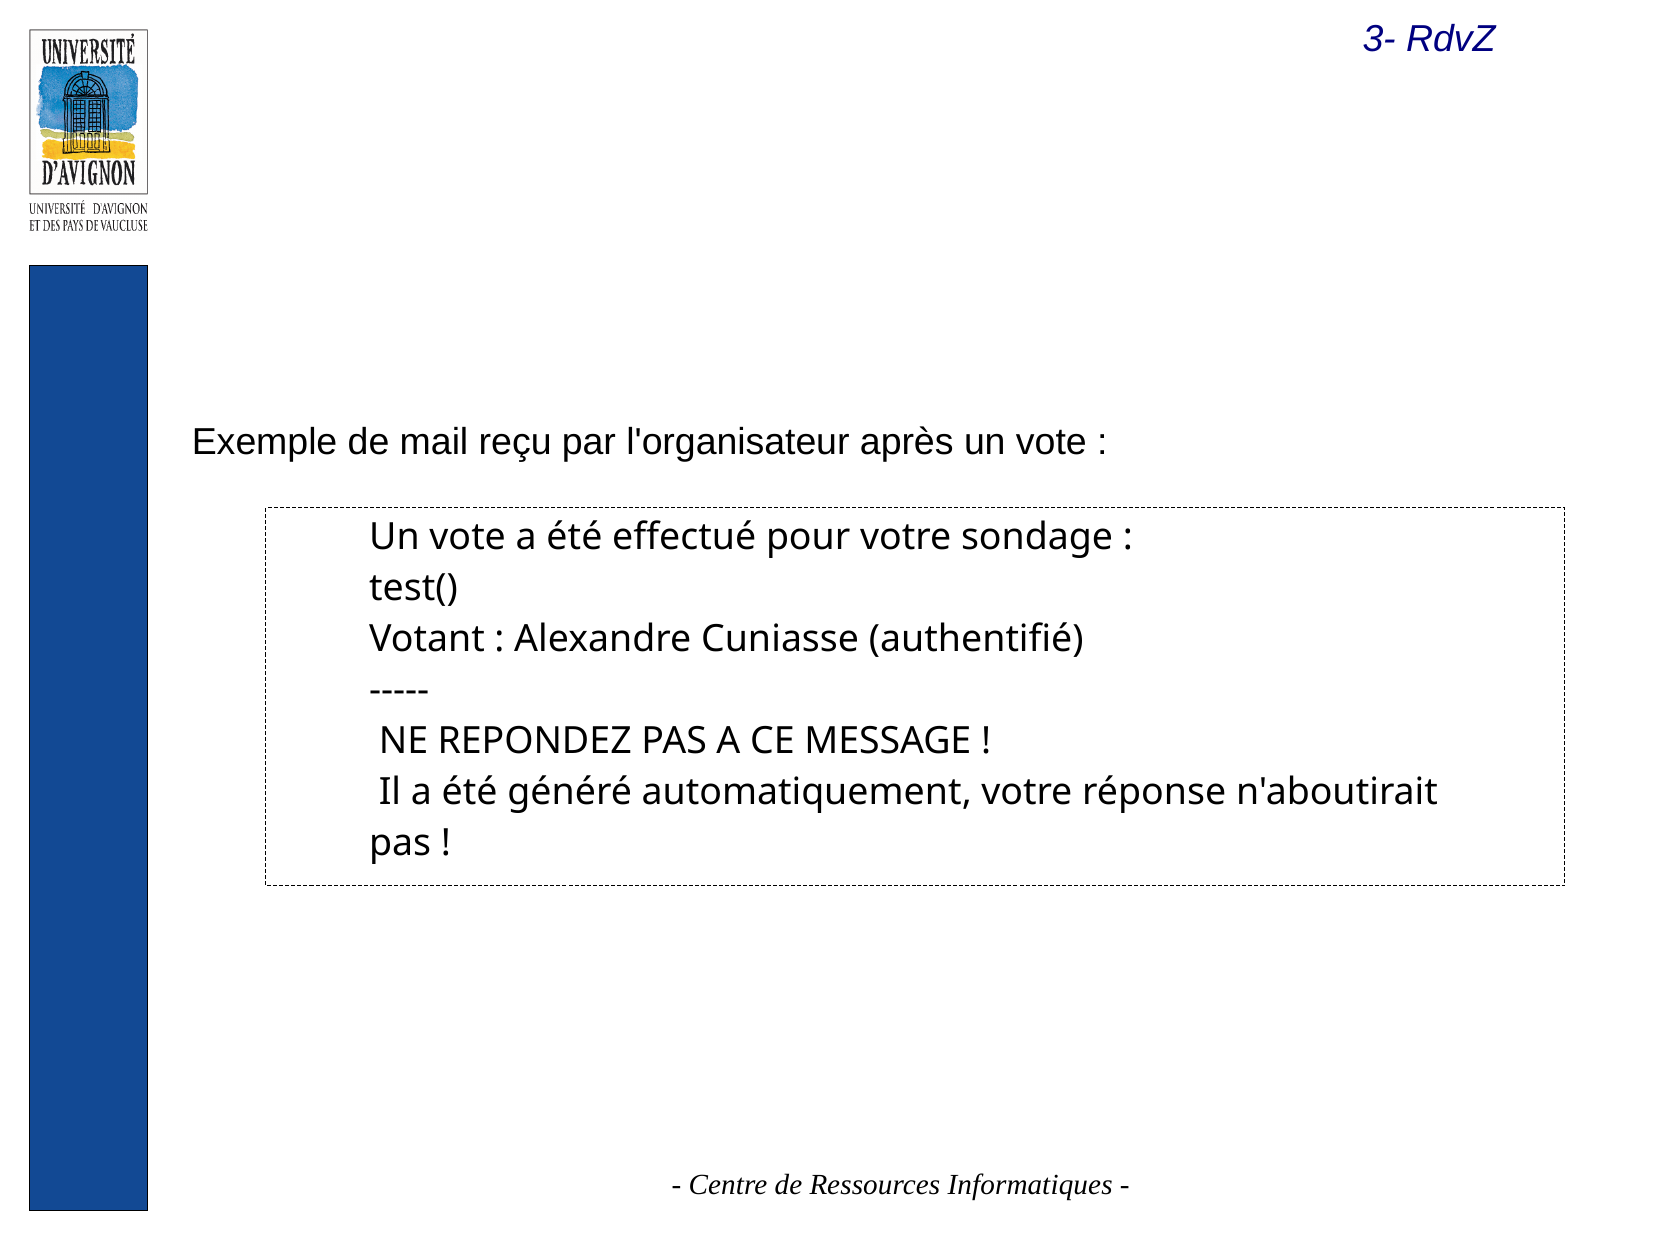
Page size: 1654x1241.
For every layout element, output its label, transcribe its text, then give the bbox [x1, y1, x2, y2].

text_box 3- RdvZ [1347, 10, 1654, 68]
text_box Exemple de mail reçu par l'organisateur après un vote : [177, 413, 1329, 639]
text_box - Centre de Ressources Informatiques - [648, 1160, 1153, 1209]
picture [29, 29, 148, 236]
text_box [265, 507, 1565, 886]
text_box Un vote a été effectué pour votre sondage : test() Votant : Alexandre Cuniasse (authentifié) ----- NE REPONDEZ PAS A CE MESSAGE ! Il a été généré automatiquement, votre réponse n'aboutirait pas ! [354, 501, 1477, 852]
text_box [29, 265, 148, 1211]
